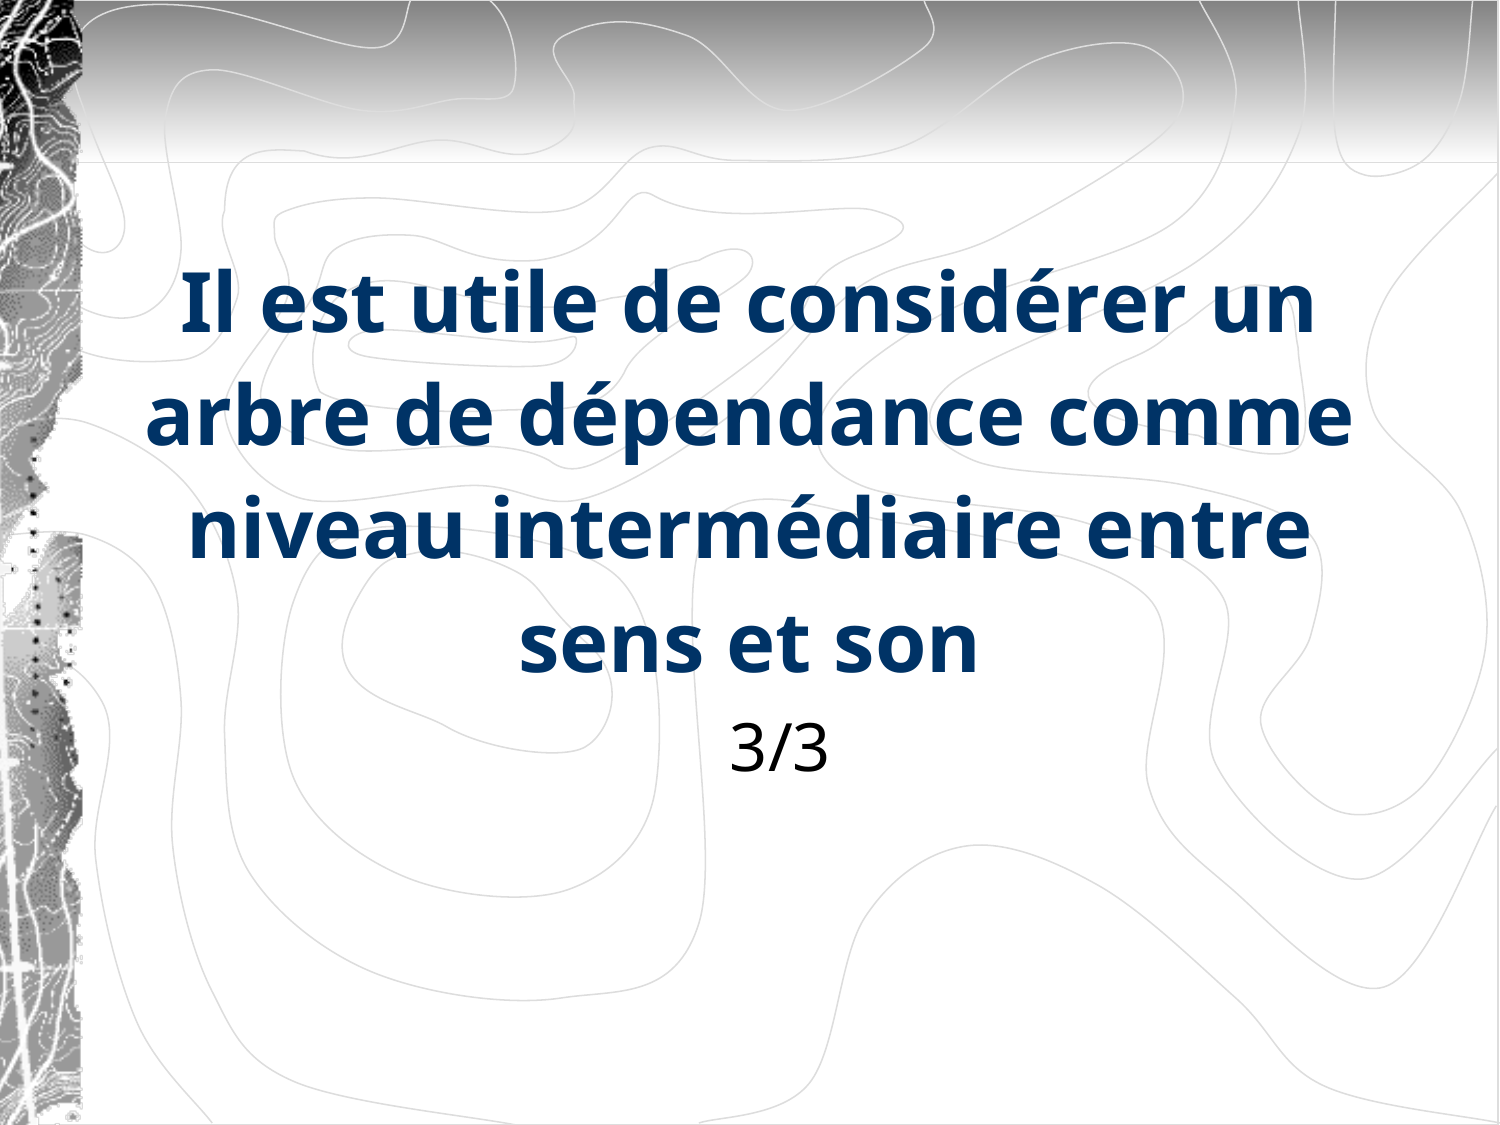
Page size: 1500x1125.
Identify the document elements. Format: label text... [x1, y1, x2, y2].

title Il est utile de considérer un arbre de dépendance comme niveau intermédiaire entre sens et son [112, 312, 1388, 628]
text_box 3/3 [715, 692, 847, 800]
